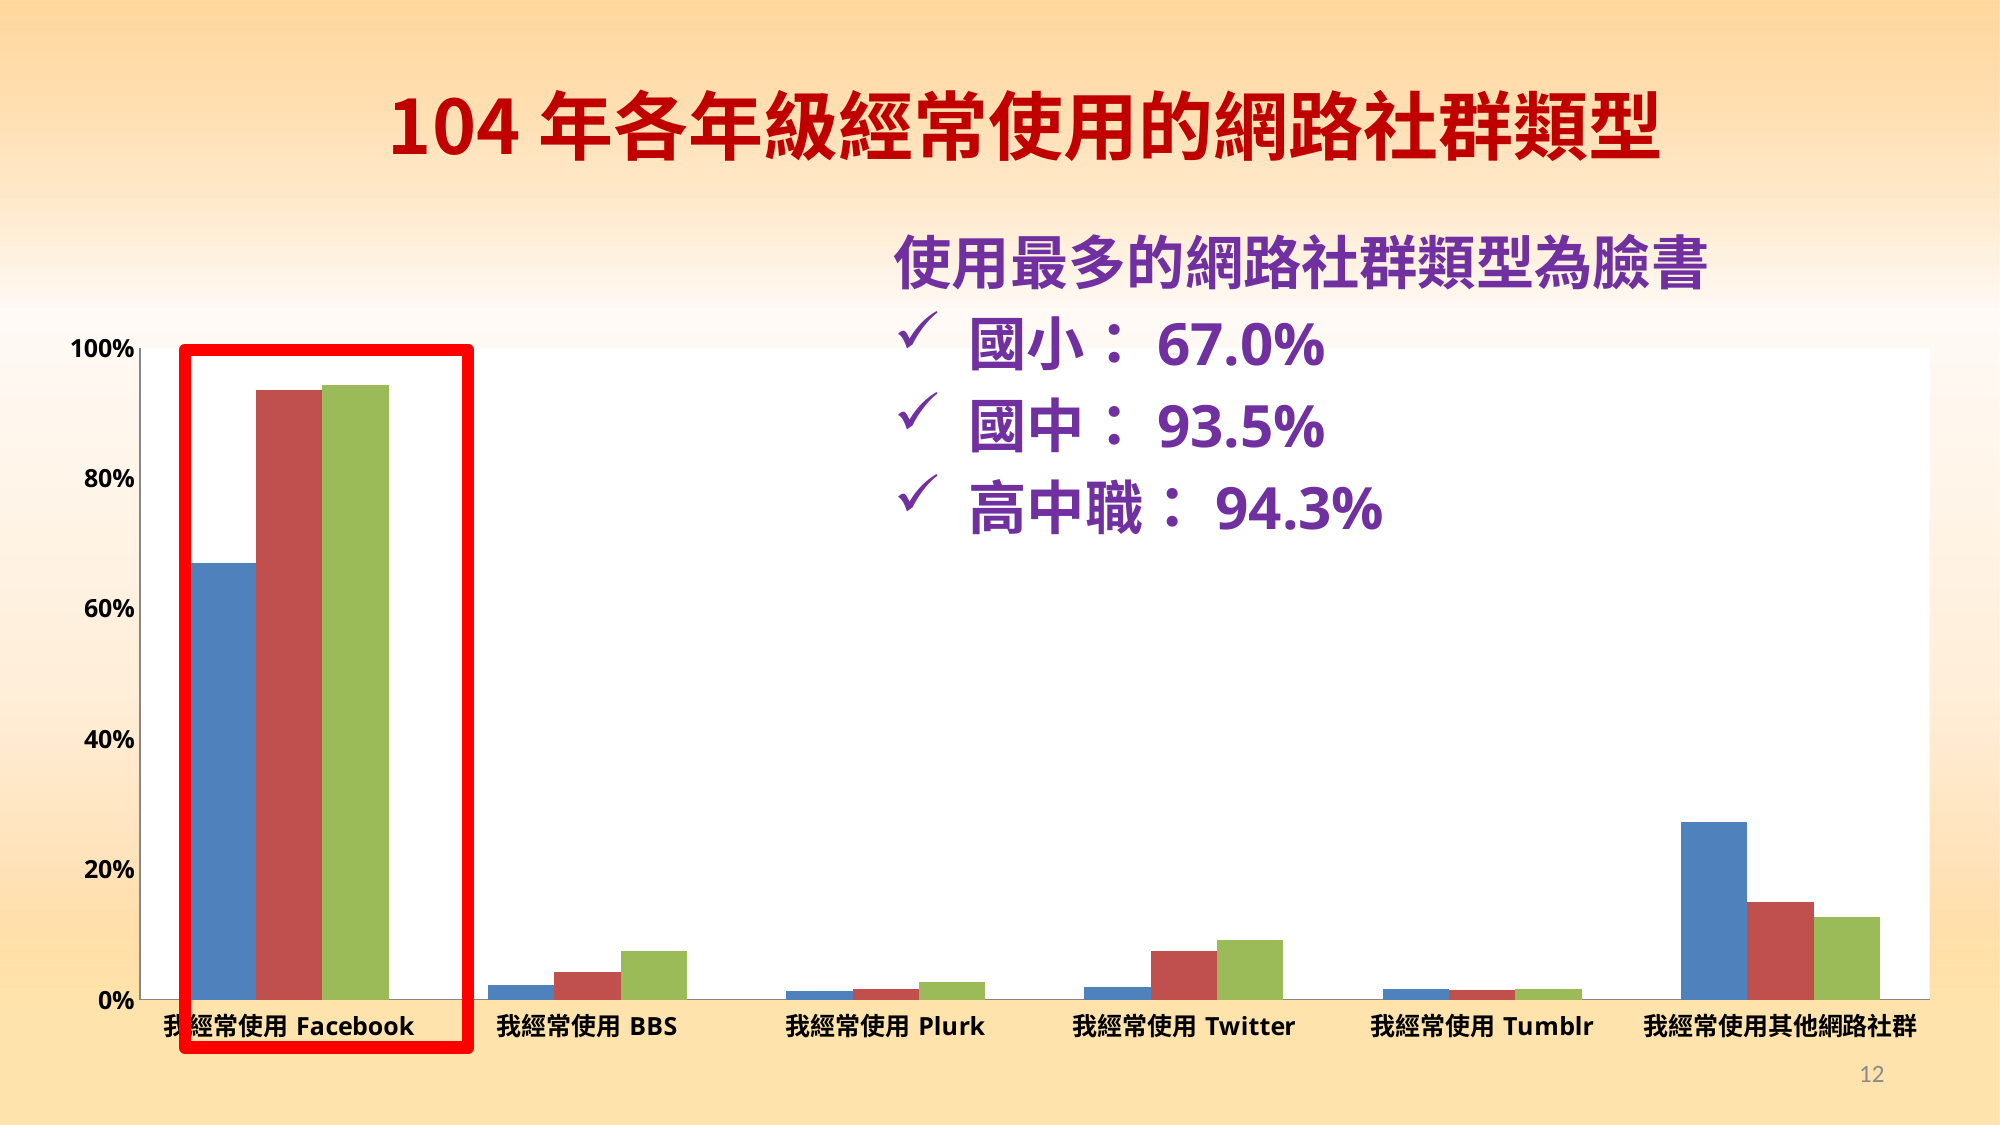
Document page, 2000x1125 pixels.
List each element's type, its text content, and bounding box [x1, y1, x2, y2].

picture [0, 0, 2000, 1125]
slide_number <編號> [1433, 1058, 1900, 1103]
text_box 使用最多的網路社群類型為臉書 國小：67.0% 國中：93.5% 高中職：94.3% [878, 218, 1872, 575]
title 104年各年級經常使用的網路社群類型 [125, 31, 1926, 219]
chart [31, 315, 1969, 1058]
